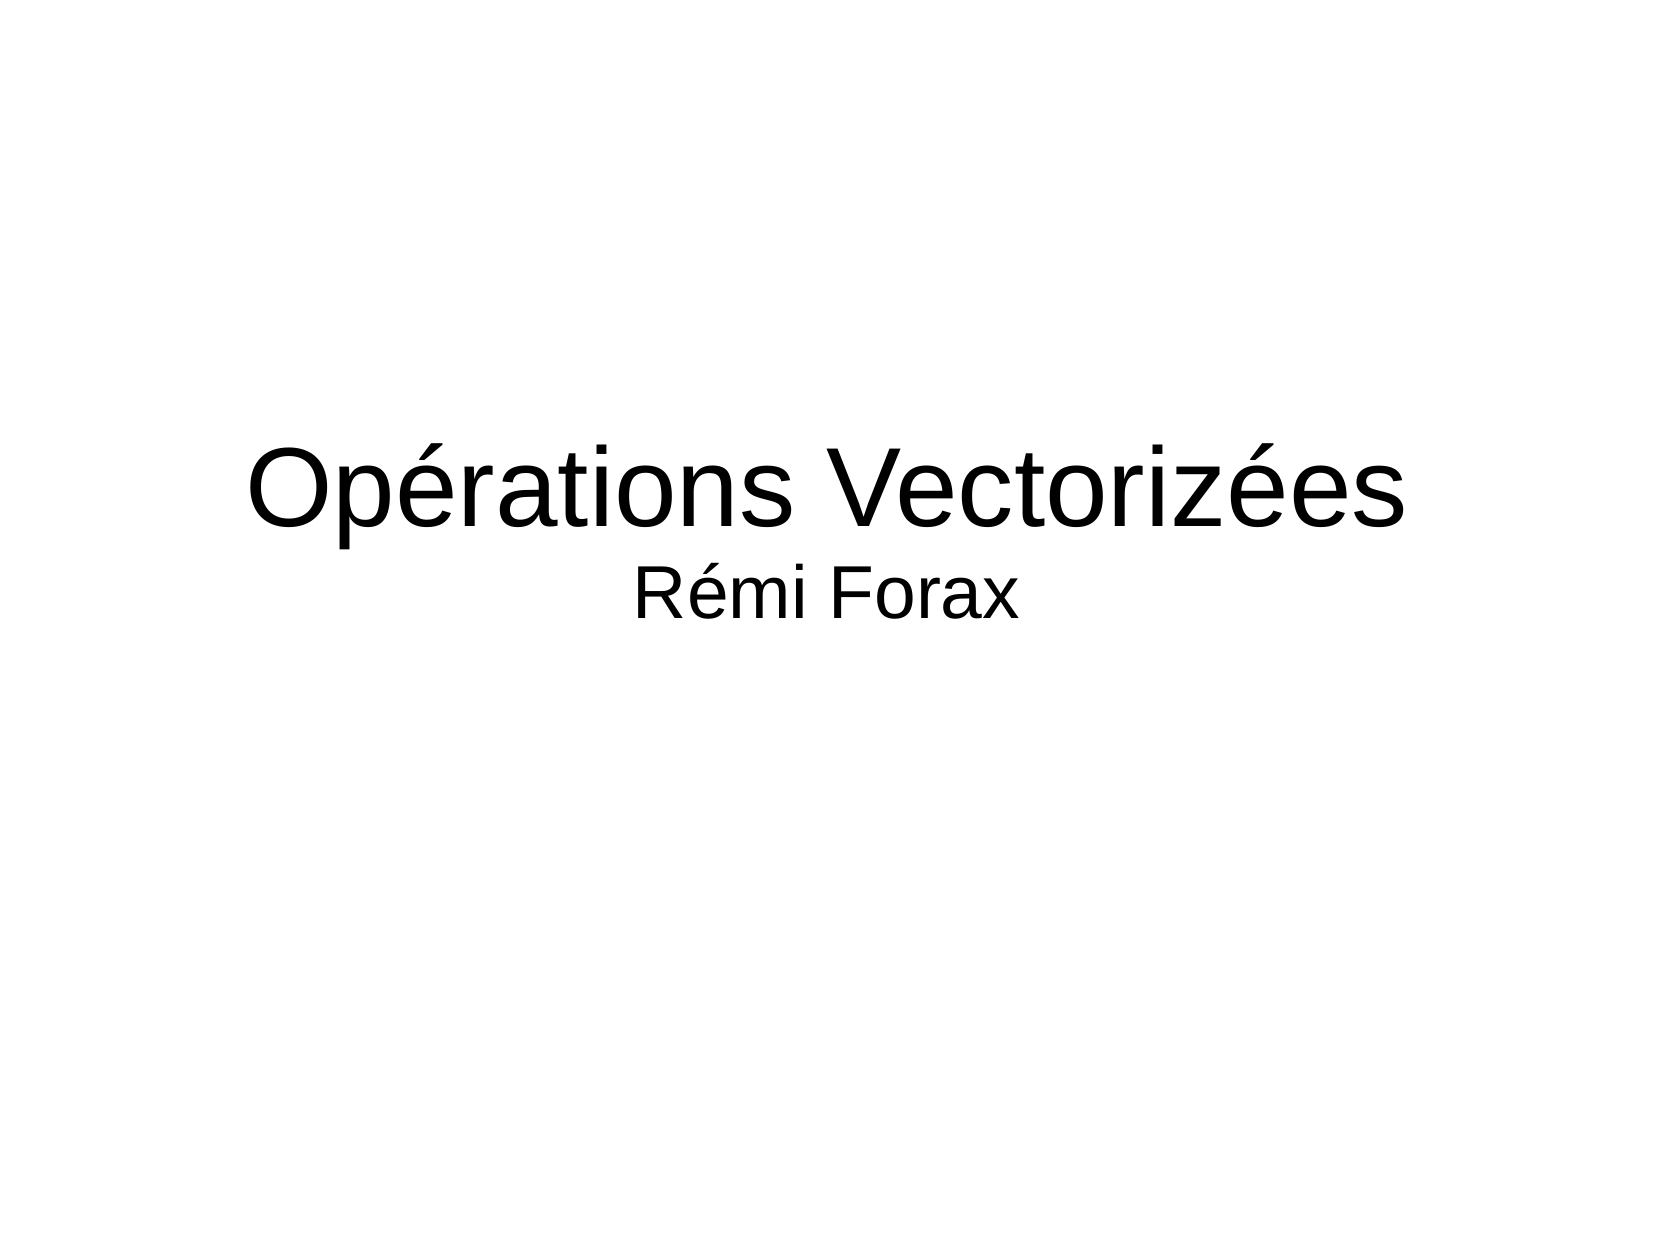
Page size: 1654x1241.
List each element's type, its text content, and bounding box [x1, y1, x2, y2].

subtitle Opérations Vectorizées Rémi Forax [82, 49, 1571, 1010]
